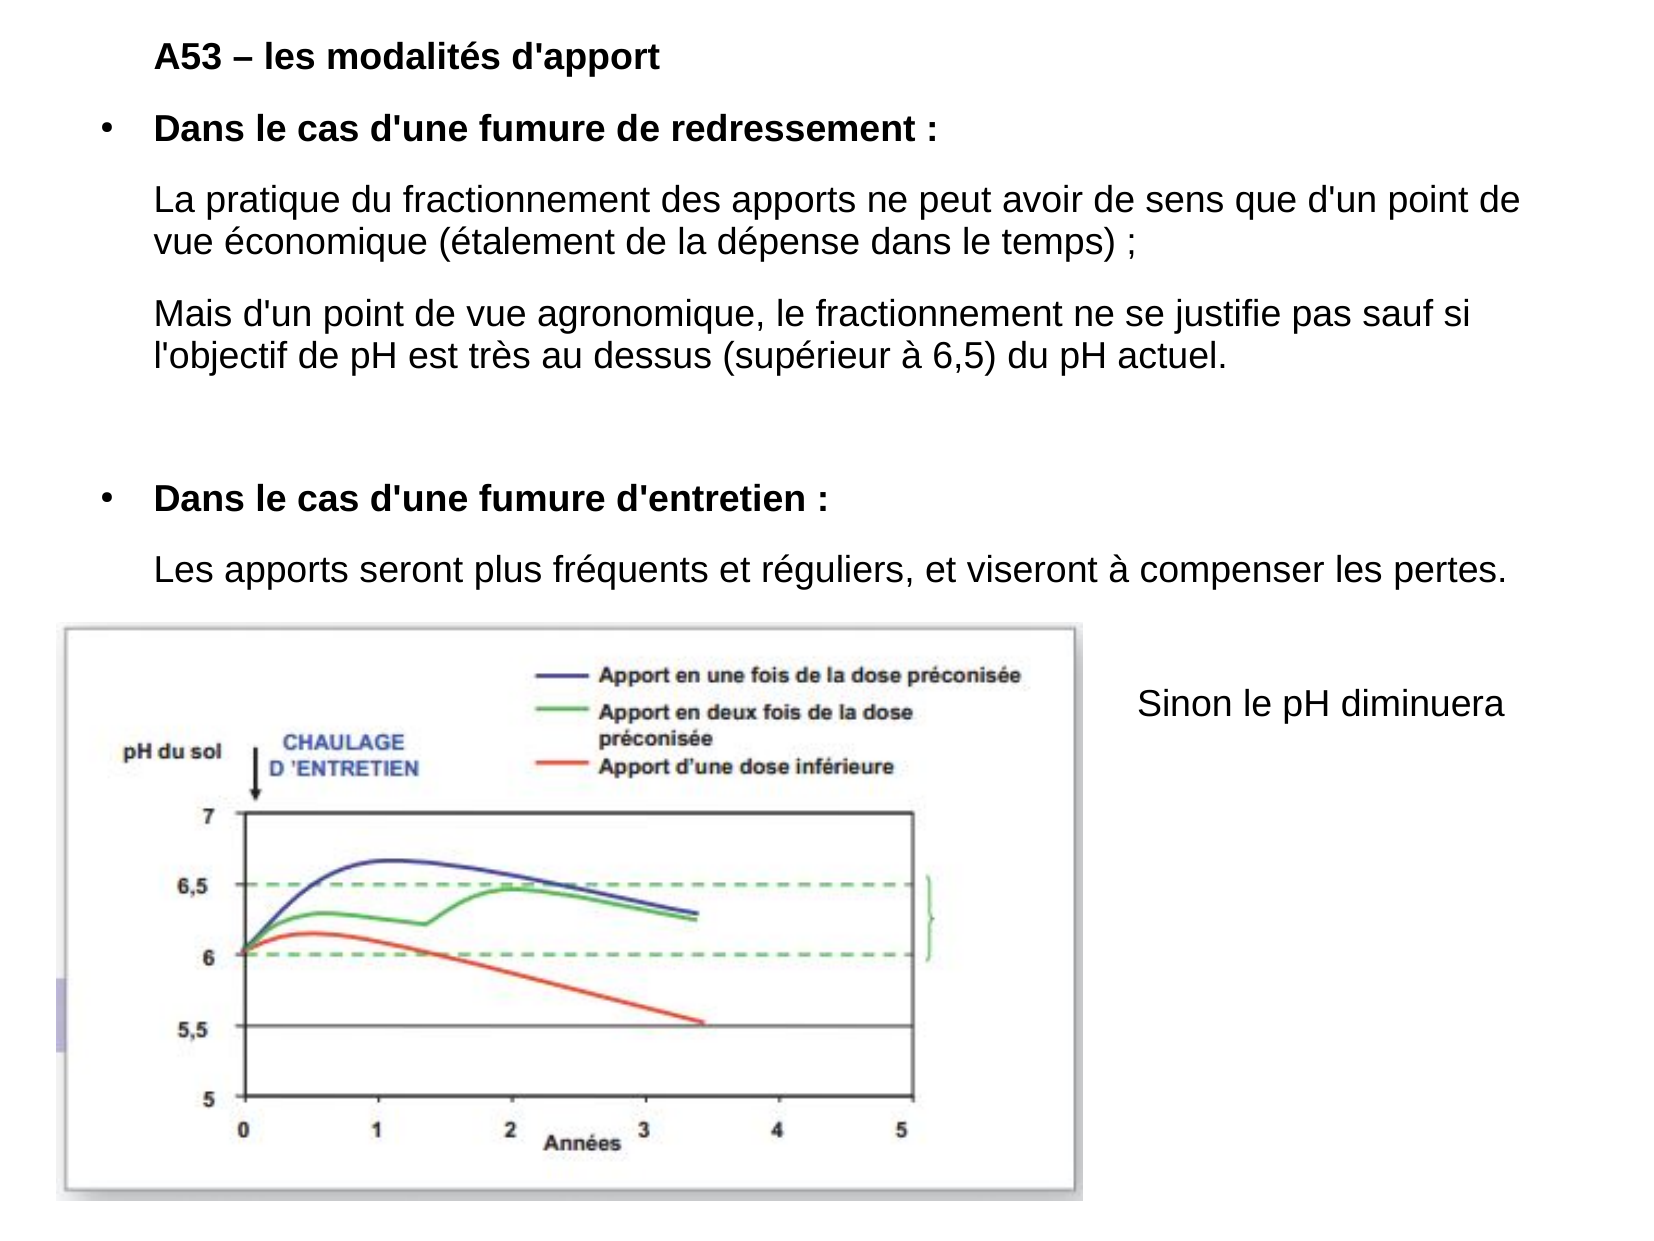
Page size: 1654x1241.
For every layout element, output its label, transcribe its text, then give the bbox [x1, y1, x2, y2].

text_box Sinon le pH diminuera [1122, 675, 1538, 775]
picture [56, 622, 1083, 1201]
list A53 – les modalités d'apport Dans le cas d'une fumure de redressement : La pratique du fractionnement des apports ne peut avoir de sens que d'un point de vue économique (étalement de la dépense dans le temps) ; Mais d'un point de vue agronomique, le fractionnement ne se justifie pas sauf si l'objectif de pH est très au dessus (supérieur à 6,5) du pH actuel. Dans le cas d'une fumure d'entretien : Les apports seront plus fréquents et réguliers, et viseront à compenser les pertes. [82, 35, 1538, 1010]
